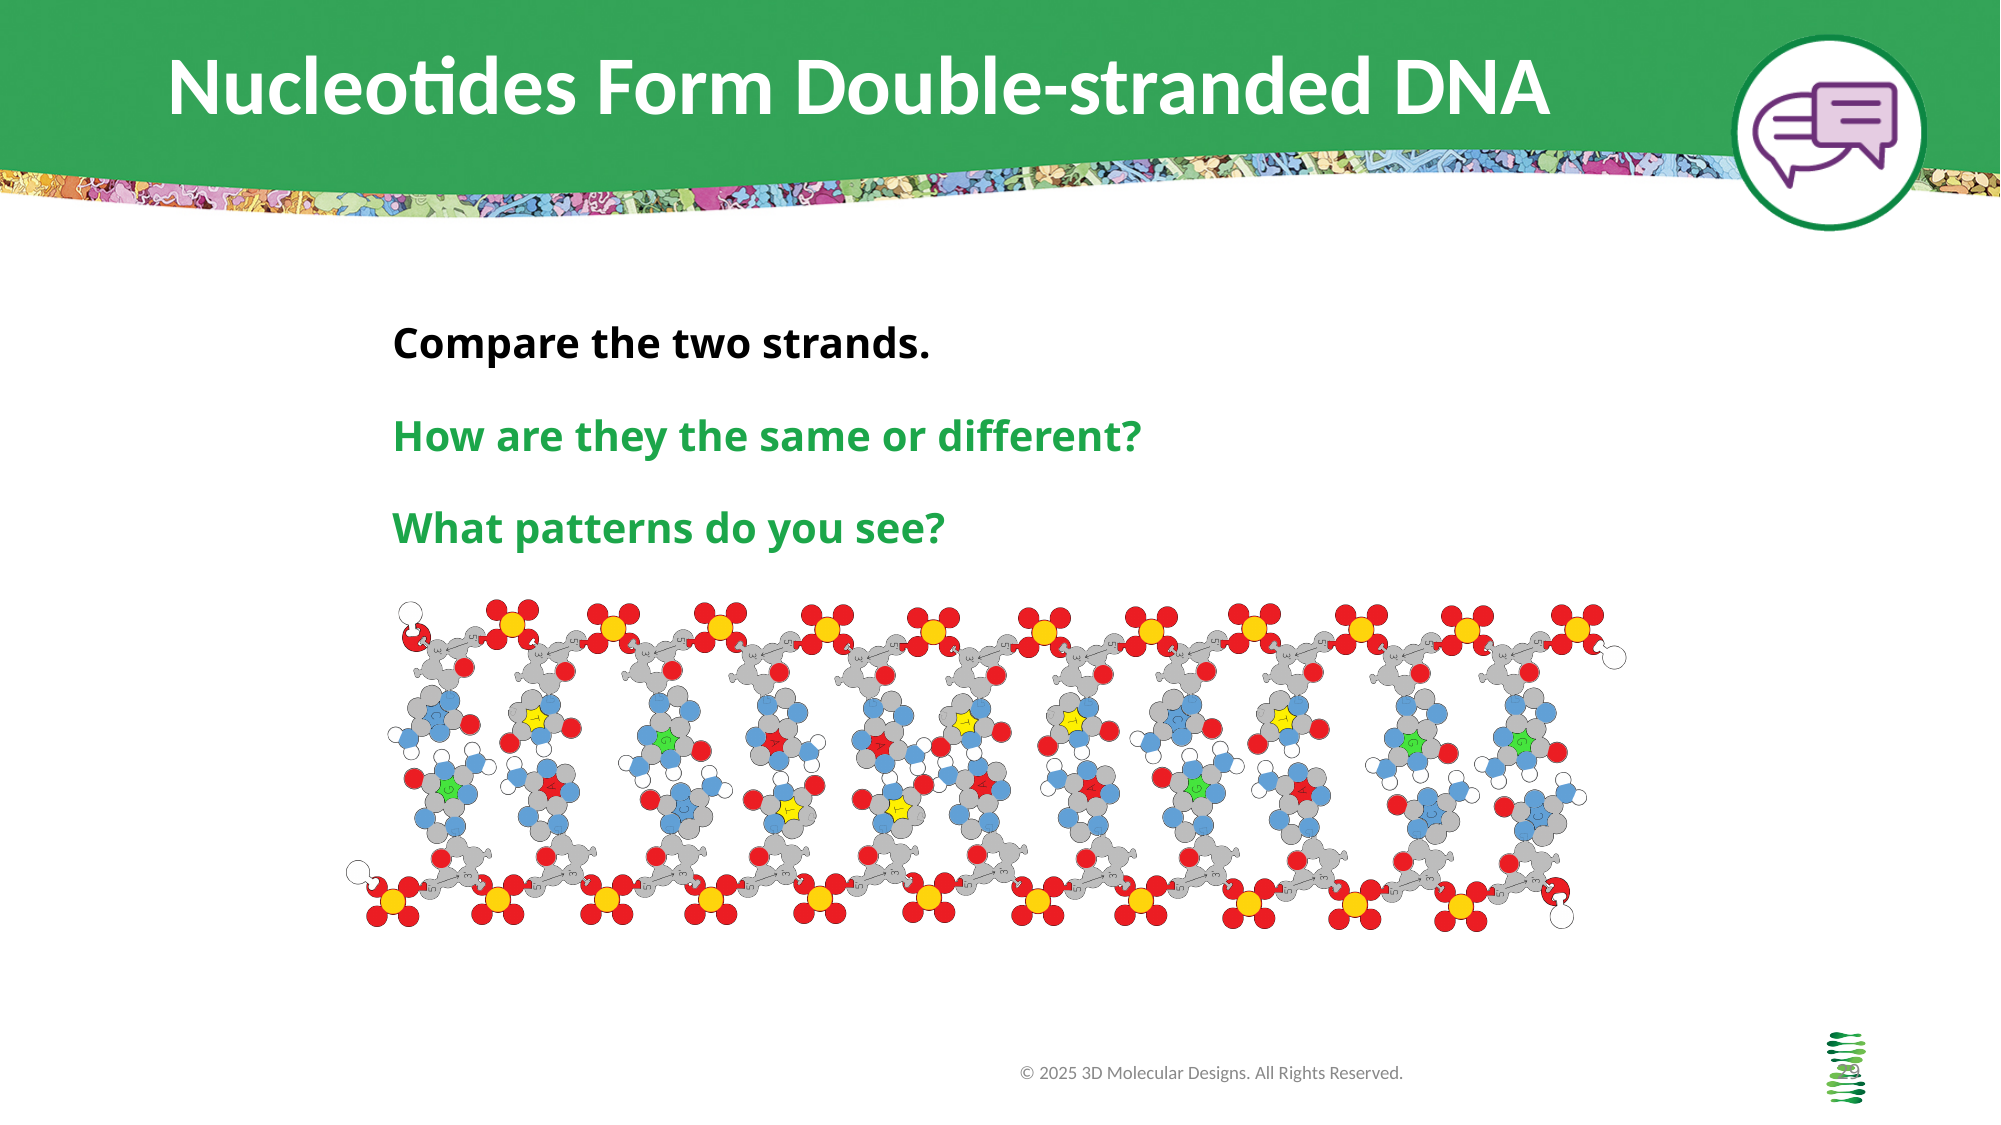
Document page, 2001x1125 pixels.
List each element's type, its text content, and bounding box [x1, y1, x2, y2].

slide_number 29 [1821, 1042, 1929, 1103]
picture [341, 600, 1631, 932]
text_box Nucleotides Form Double-stranded DNA [152, 0, 1733, 164]
text_box Compare the two strands. How are they the same or different? What patterns do you see? [377, 304, 1617, 621]
